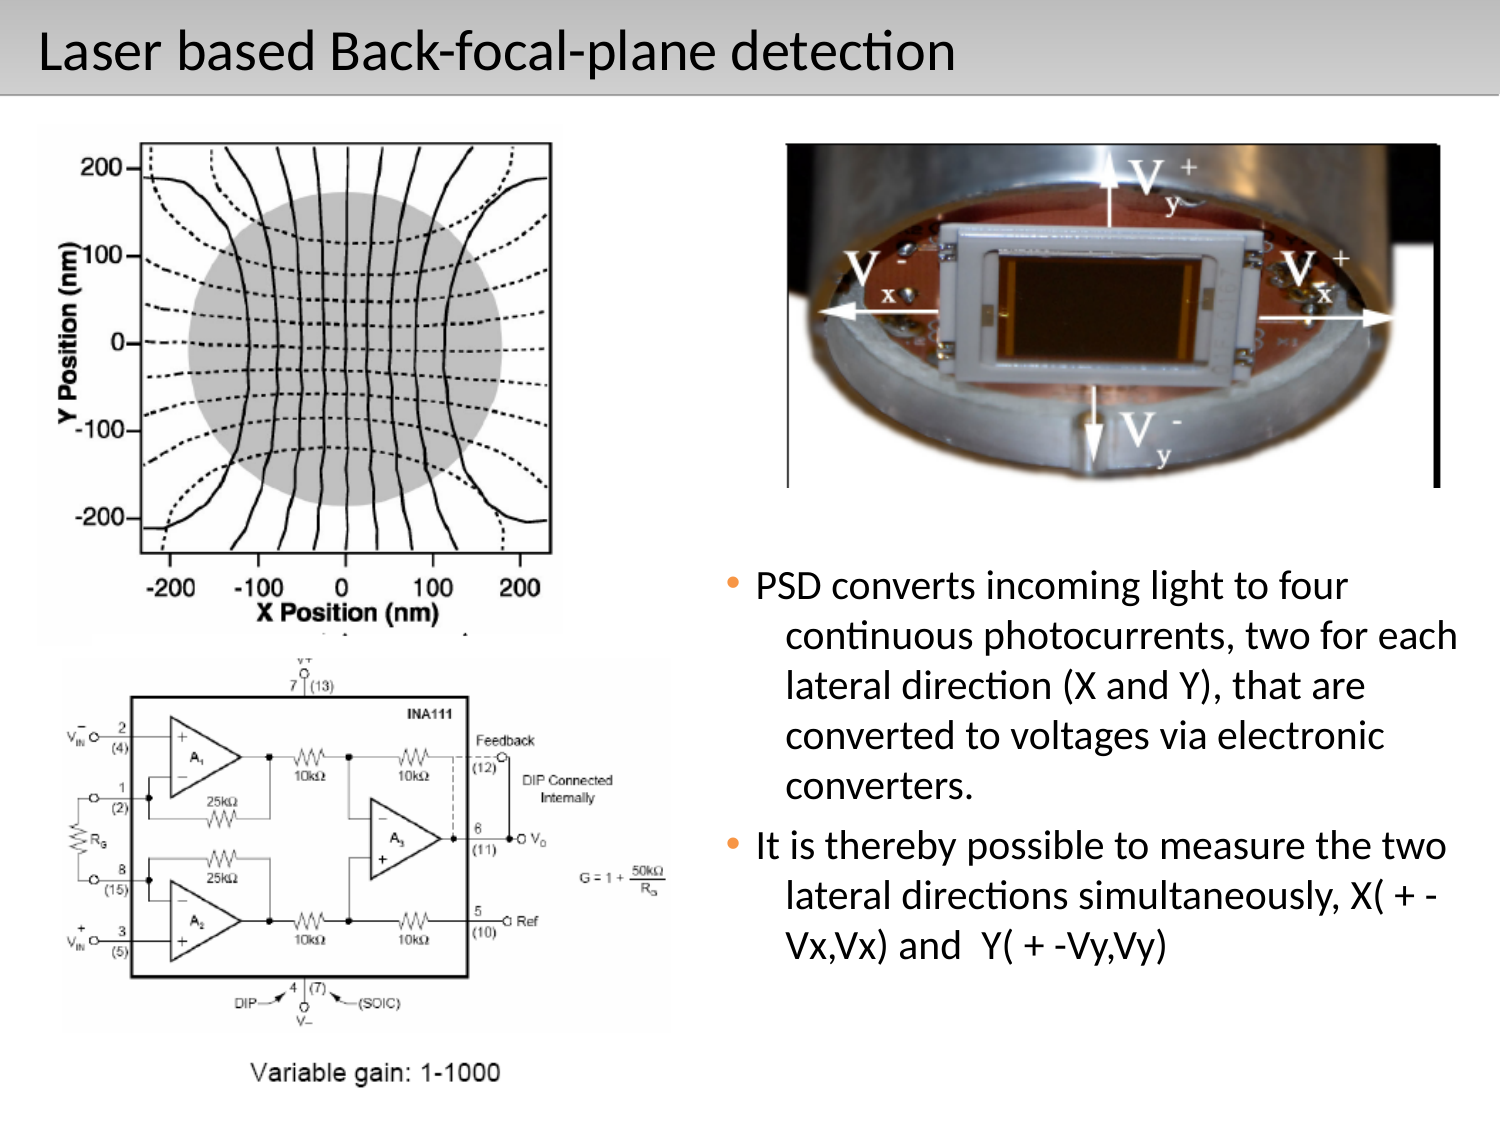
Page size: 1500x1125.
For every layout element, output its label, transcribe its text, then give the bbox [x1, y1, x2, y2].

text_box PSD converts incoming light to four continuous photocurrents, two for each lateral direction (X and Y), that are converted to voltages via electronic converters. It is thereby possible to measure the two lateral directions simultaneously, X( + -Vx,Vx) and Y( + -Vy,Vy) [687, 549, 1500, 976]
title Laser based Back-focal-plane detection [23, 0, 1477, 94]
picture [774, 137, 1444, 488]
picture [37, 125, 699, 1125]
